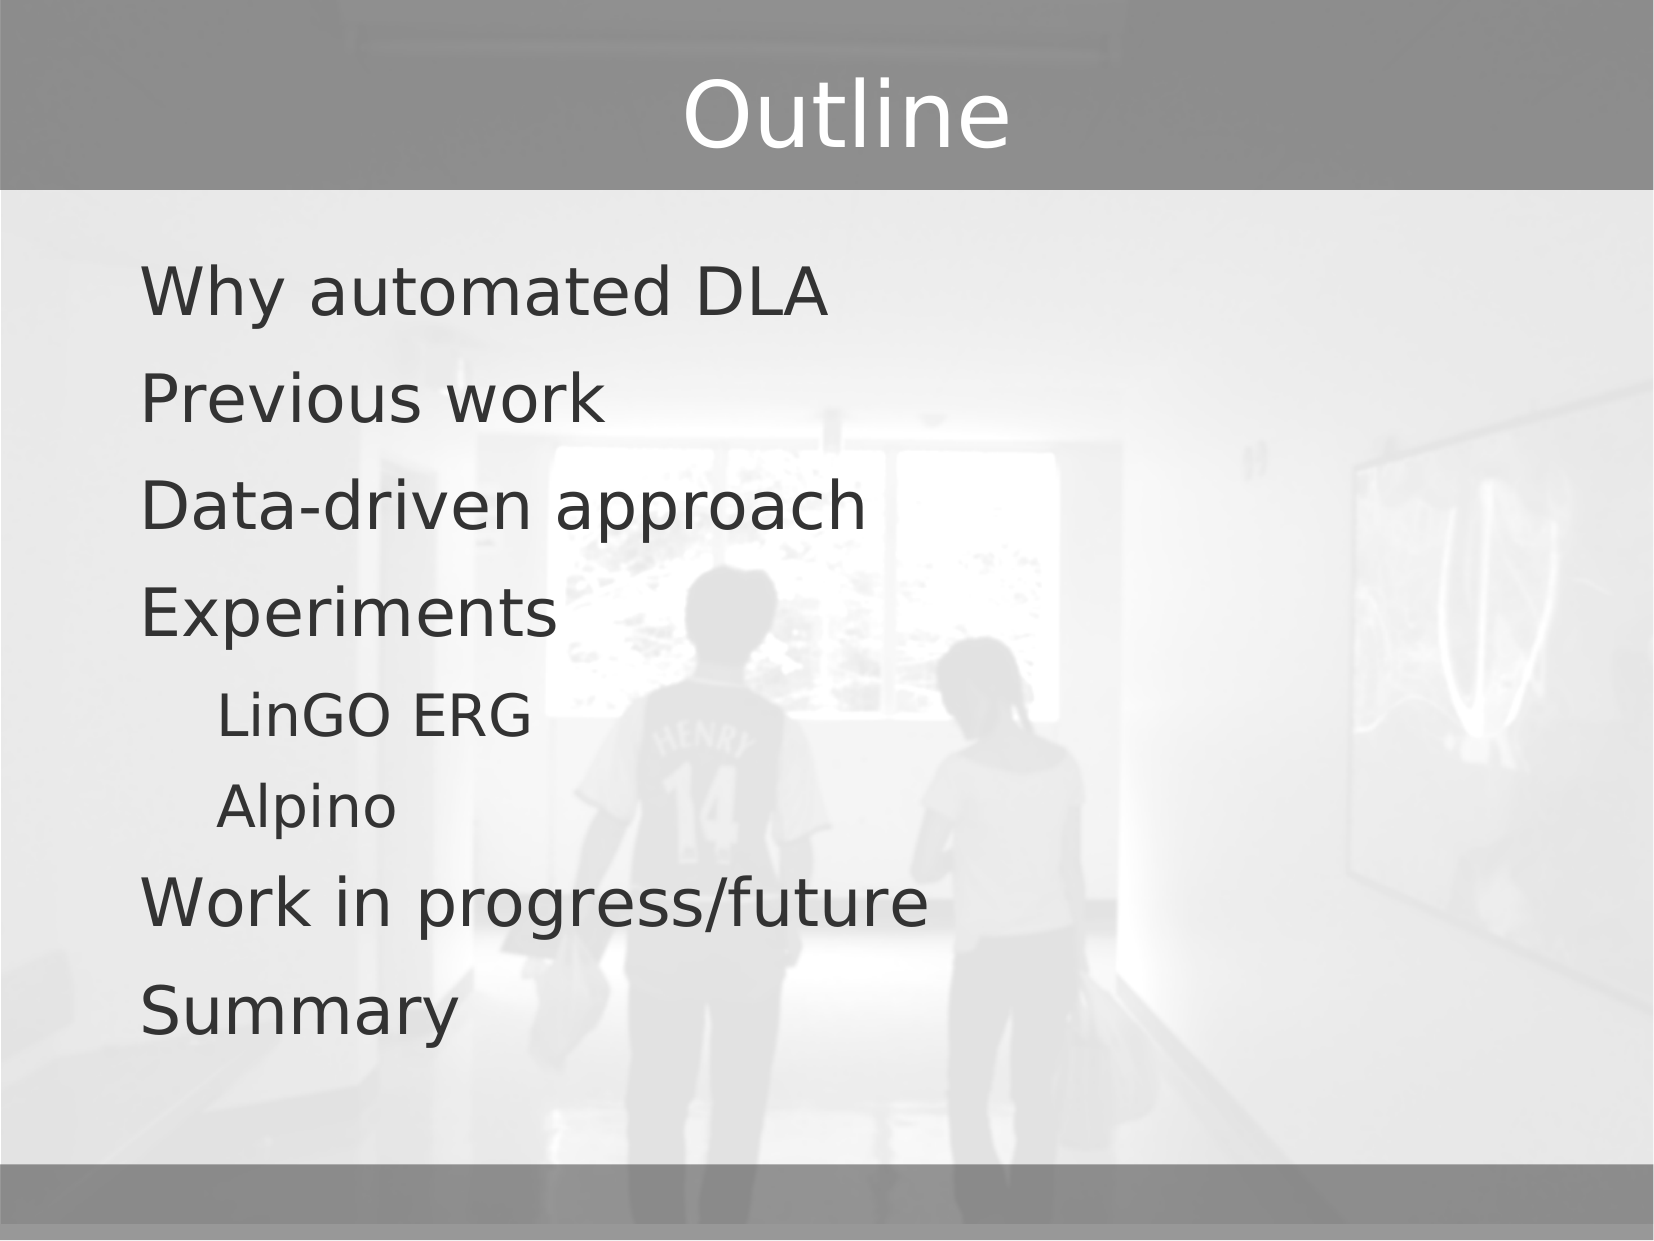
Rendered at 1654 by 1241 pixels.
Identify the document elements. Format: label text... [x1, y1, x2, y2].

list Why automated DLA Previous work Data-driven approach Experiments LinGO ERG Alpino Work in progress/future Summary [121, 253, 1534, 1127]
title Outline [141, 55, 1554, 177]
